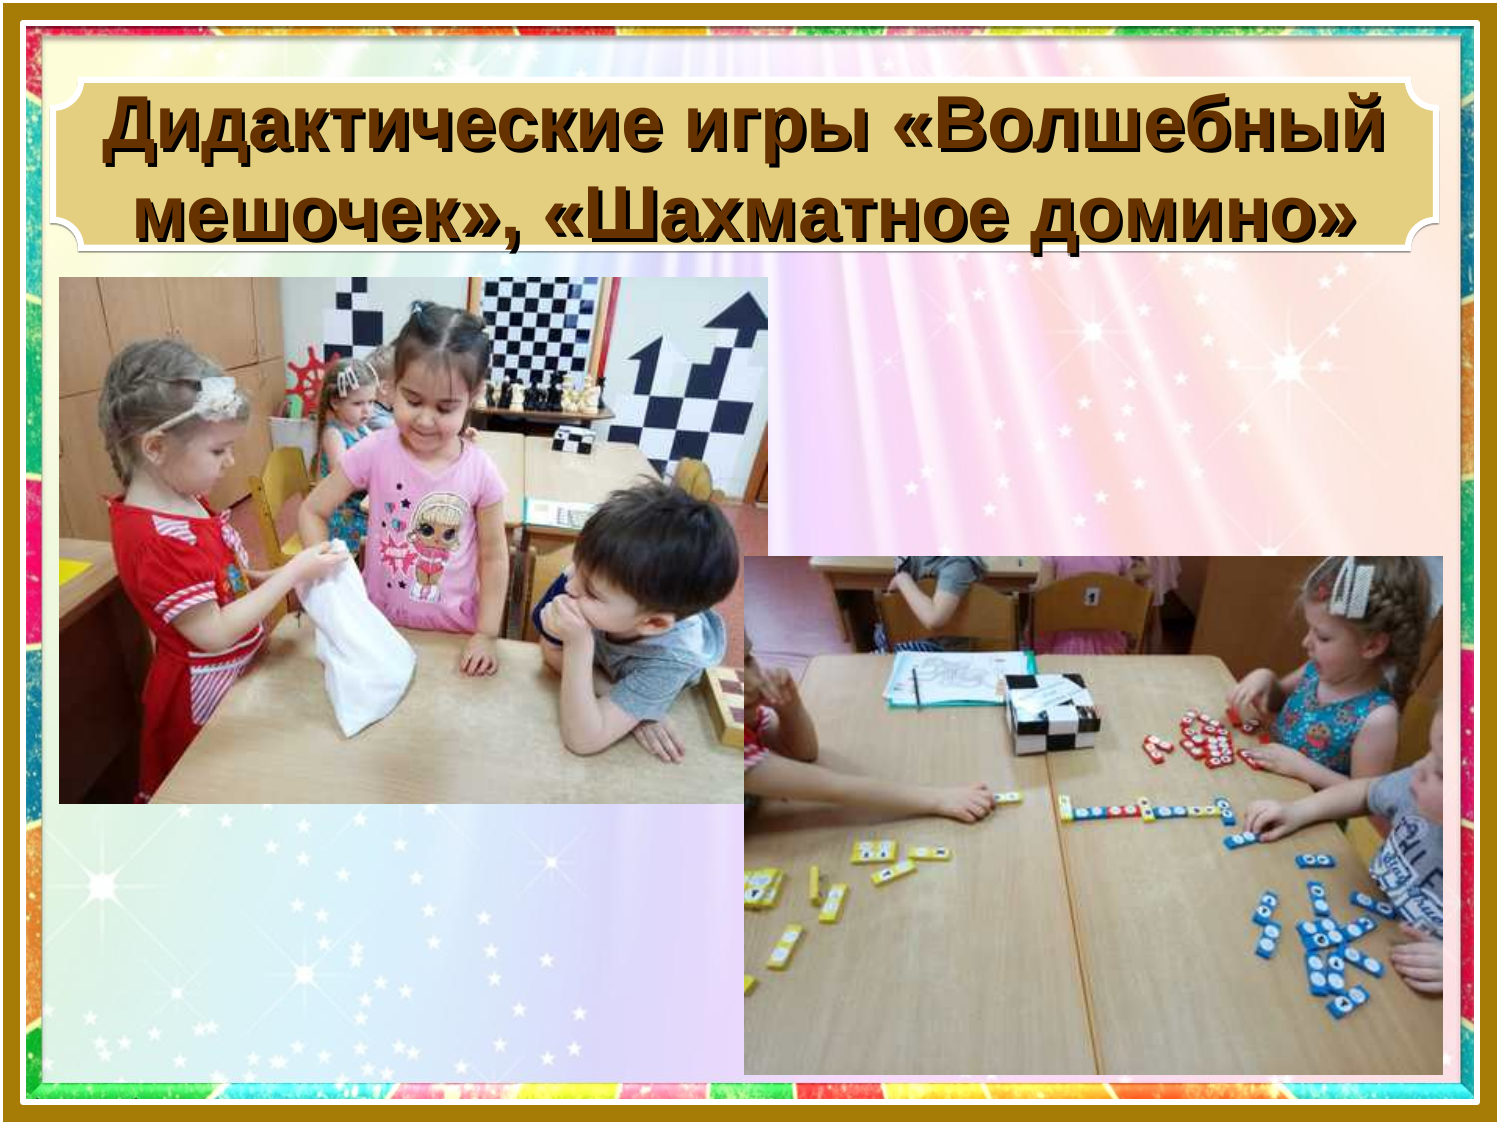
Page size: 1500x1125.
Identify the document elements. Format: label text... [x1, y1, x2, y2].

text_box [0, 0, 1500, 1125]
text_box Дидактические игры «Волшебный мешочек», «Шахматное домино» [53, 79, 1436, 248]
picture [23, 23, 1477, 1102]
